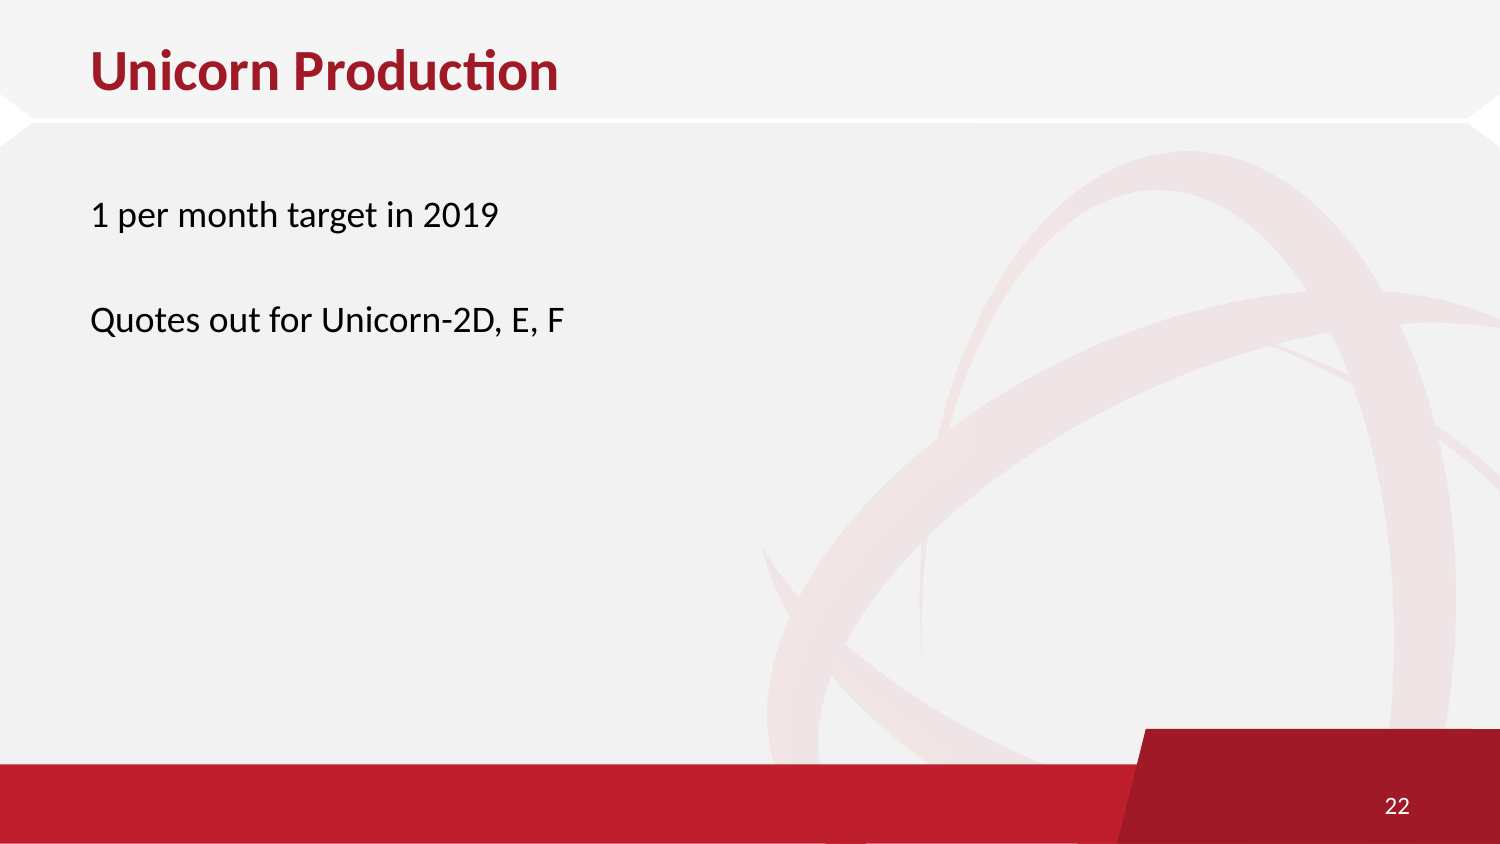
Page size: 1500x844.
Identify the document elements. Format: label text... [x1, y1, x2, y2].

title Unicorn Production [75, 23, 1425, 112]
list 1 per month target in 2019 Quotes out for Unicorn-2D, E, F [75, 129, 1425, 729]
slide_number <number> [1074, 782, 1425, 827]
